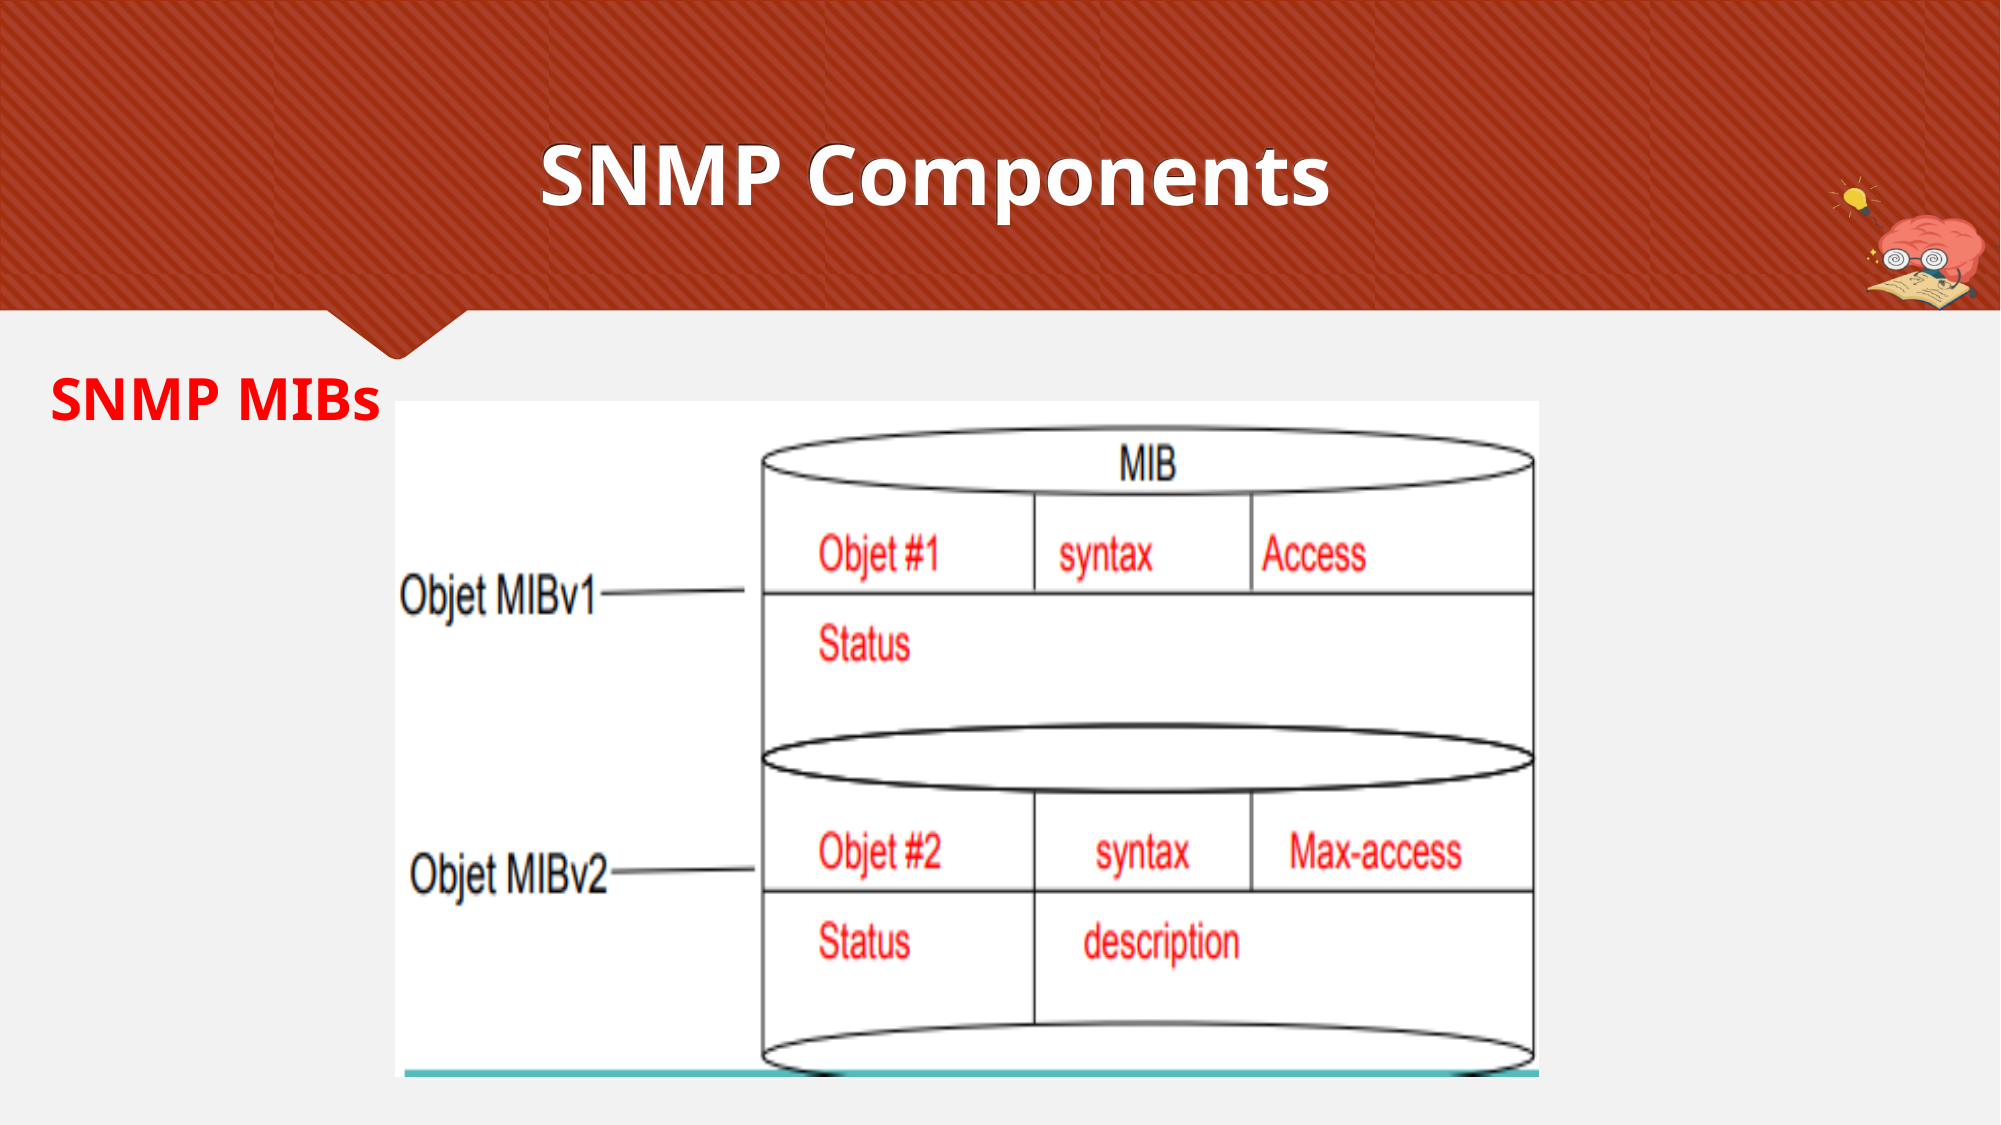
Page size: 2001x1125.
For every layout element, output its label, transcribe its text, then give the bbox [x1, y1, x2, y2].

picture [395, 401, 1539, 1077]
title SNMP Components [330, 66, 1563, 230]
text_box SNMP MIBs [35, 354, 453, 502]
picture [1786, 161, 2000, 327]
